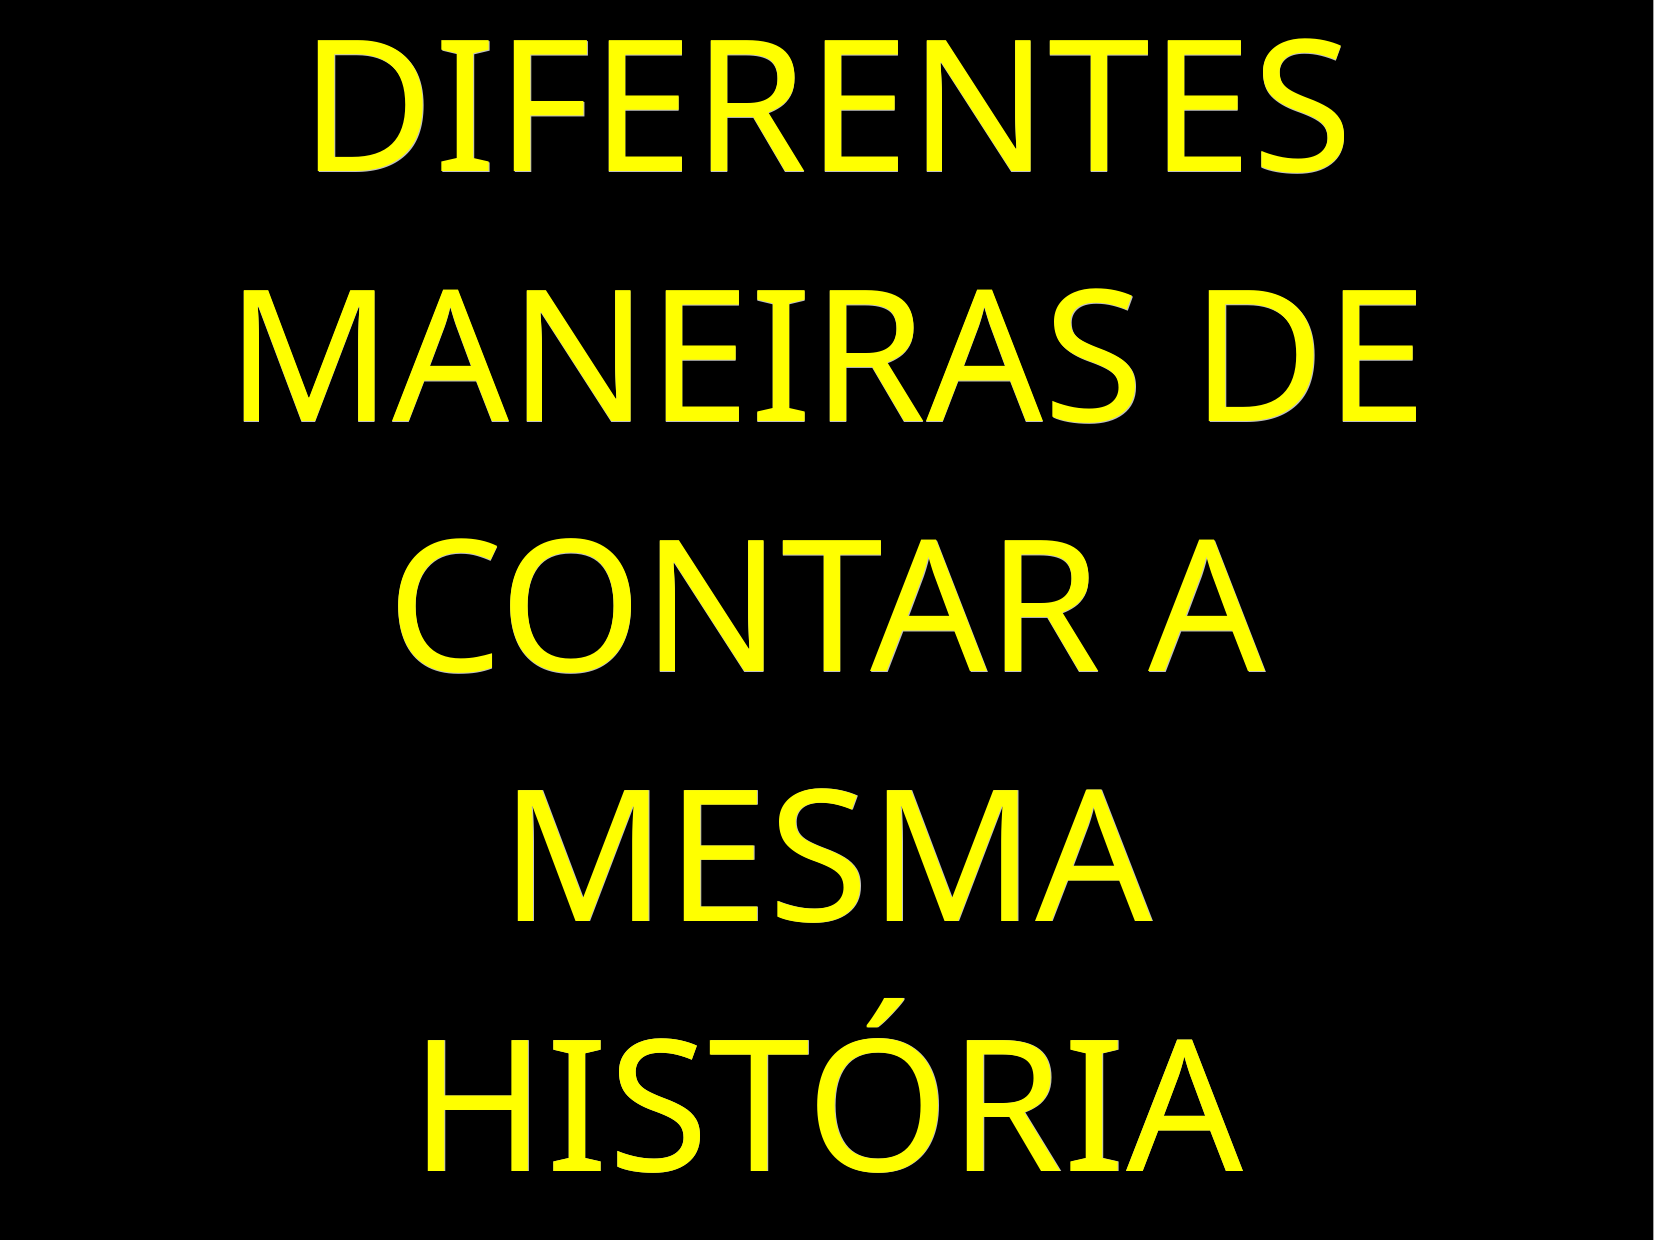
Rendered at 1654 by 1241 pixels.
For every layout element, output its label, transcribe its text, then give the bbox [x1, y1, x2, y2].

subtitle DIFERENTES MANEIRAS DE CONTAR A MESMA HISTÓRIA [82, 120, 1571, 1081]
